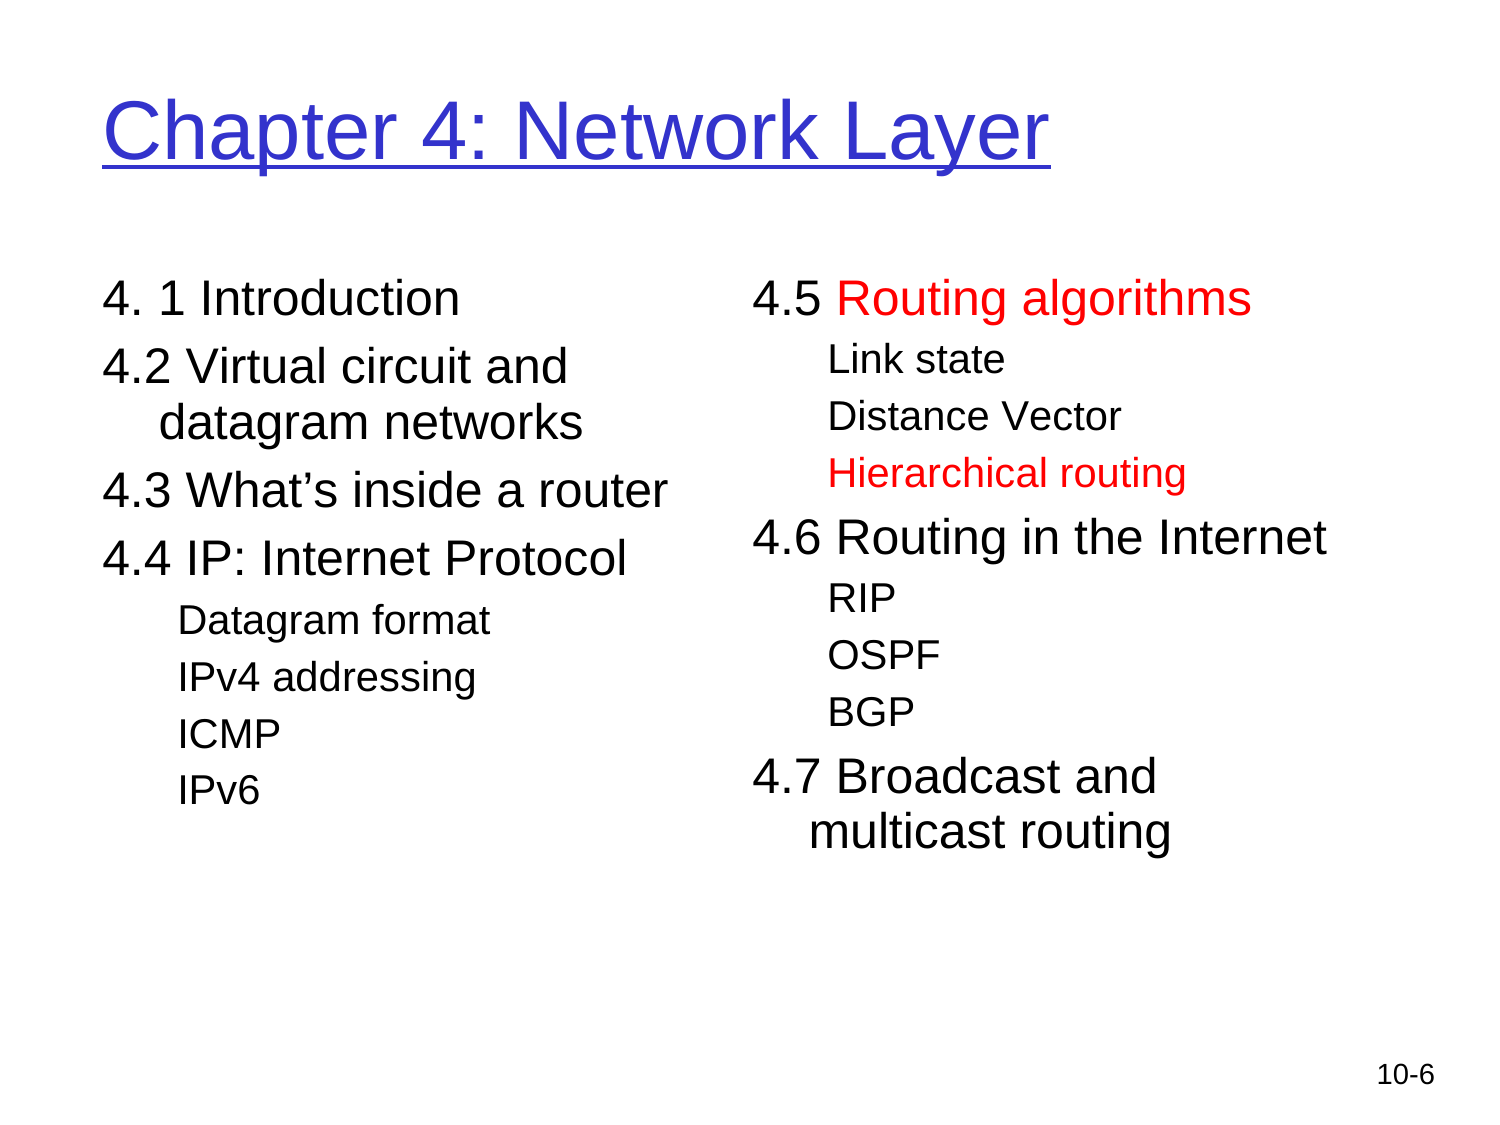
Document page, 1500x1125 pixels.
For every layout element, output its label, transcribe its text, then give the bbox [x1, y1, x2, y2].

title Chapter 4: Network Layer [87, 37, 1363, 225]
list 4.5 Routing algorithms Link state Distance Vector Hierarchical routing 4.6 Routing in the Internet RIP OSPF BGP 4.7 Broadcast and multicast routing [737, 262, 1363, 1026]
list 4. 1 Introduction 4.2 Virtual circuit and datagram networks 4.3 What’s inside a router 4.4 IP: Internet Protocol Datagram format IPv4 addressing ICMP IPv6 [87, 262, 713, 1026]
